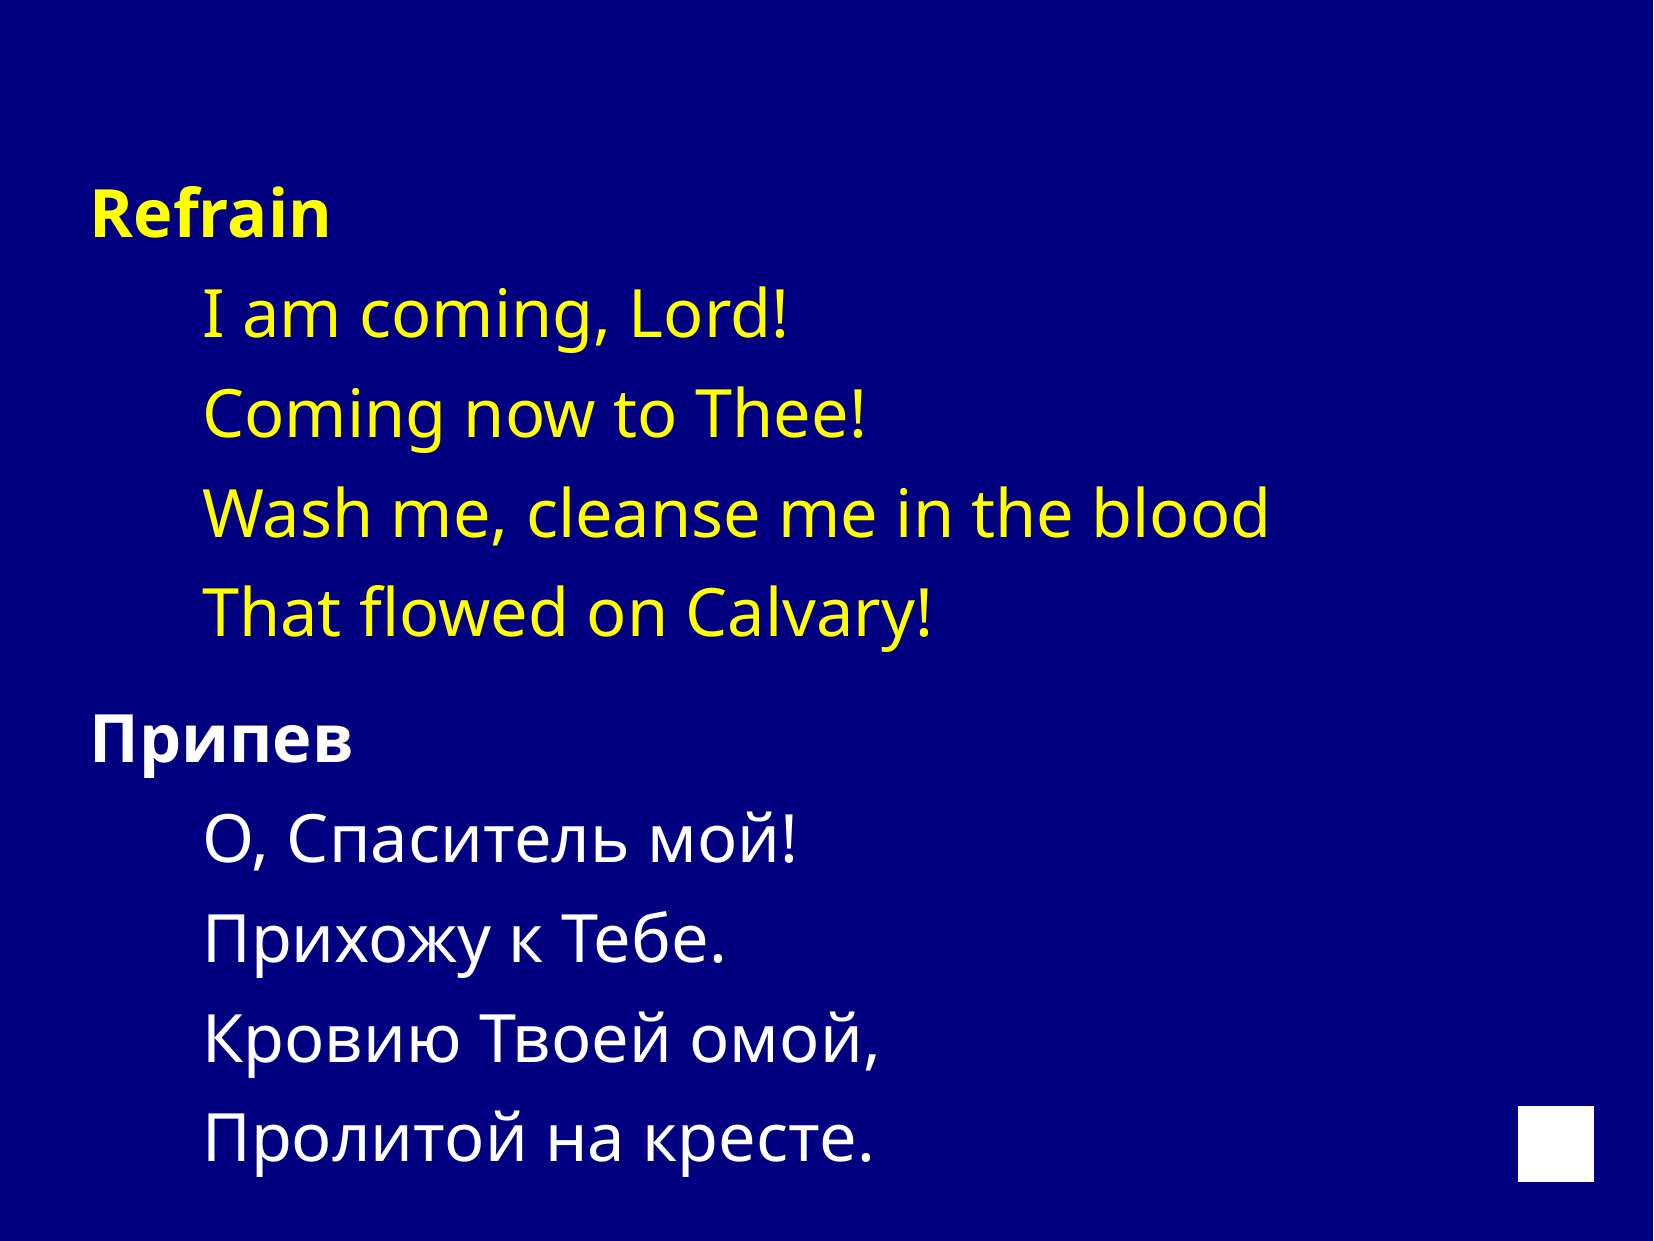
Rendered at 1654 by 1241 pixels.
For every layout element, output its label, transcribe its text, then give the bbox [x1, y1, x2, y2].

text_box [1518, 1106, 1594, 1182]
text_box Припев О, Спаситель мой! Прихожу к Тебе. Кровию Твоей омой, Пролитой на кресте. [75, 675, 1576, 1163]
text_box Refrain I am coming, Lord! Coming now to Thee! Wash me, cleanse me in the blood That flowed on Calvary! [75, 150, 1576, 638]
